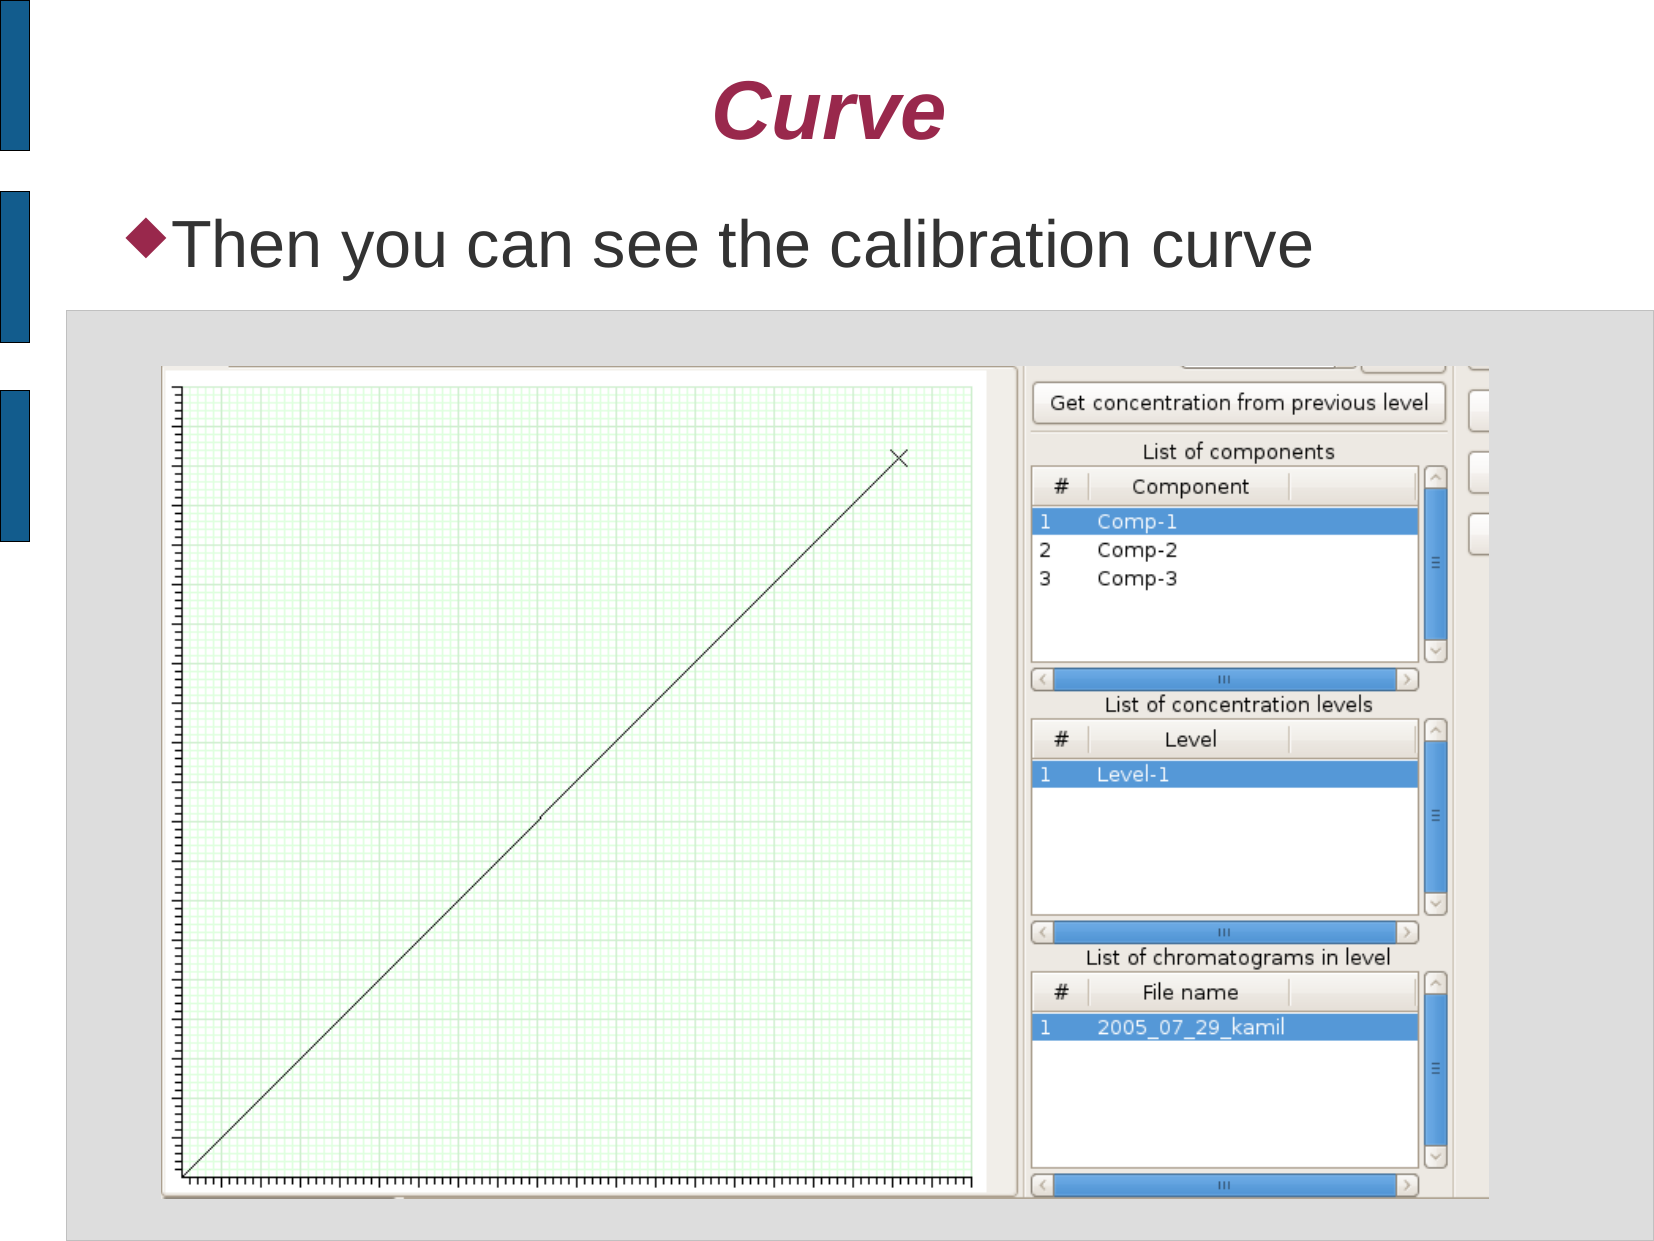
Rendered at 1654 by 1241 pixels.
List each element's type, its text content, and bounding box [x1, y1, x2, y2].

picture [161, 366, 1489, 1199]
list Then you can see the calibration curve [121, 206, 1534, 1149]
title Curve [123, 14, 1536, 207]
